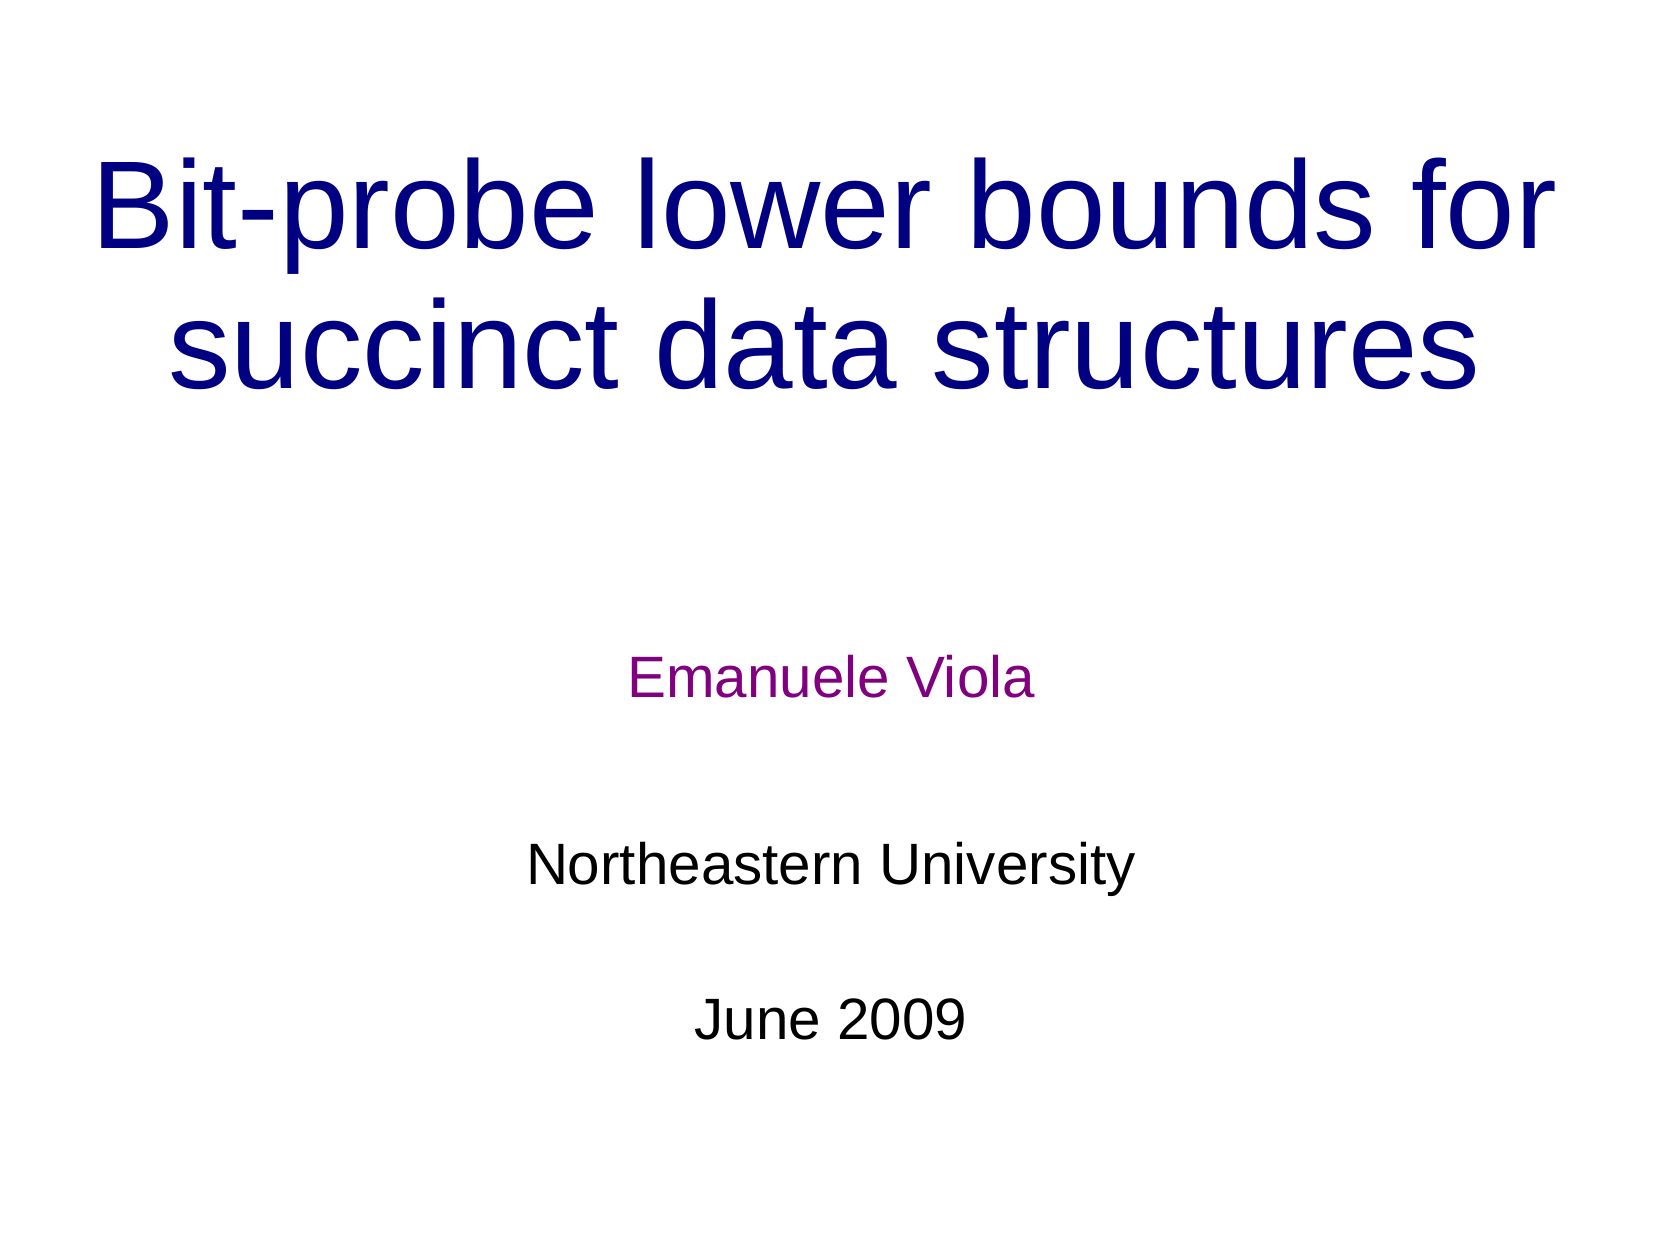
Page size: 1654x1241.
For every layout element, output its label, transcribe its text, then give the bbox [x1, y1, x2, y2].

subtitle Emanuele Viola Northeastern University June 2009 [37, 637, 1626, 1201]
title Bit-probe lower bounds for succinct data structures [75, 99, 1576, 451]
